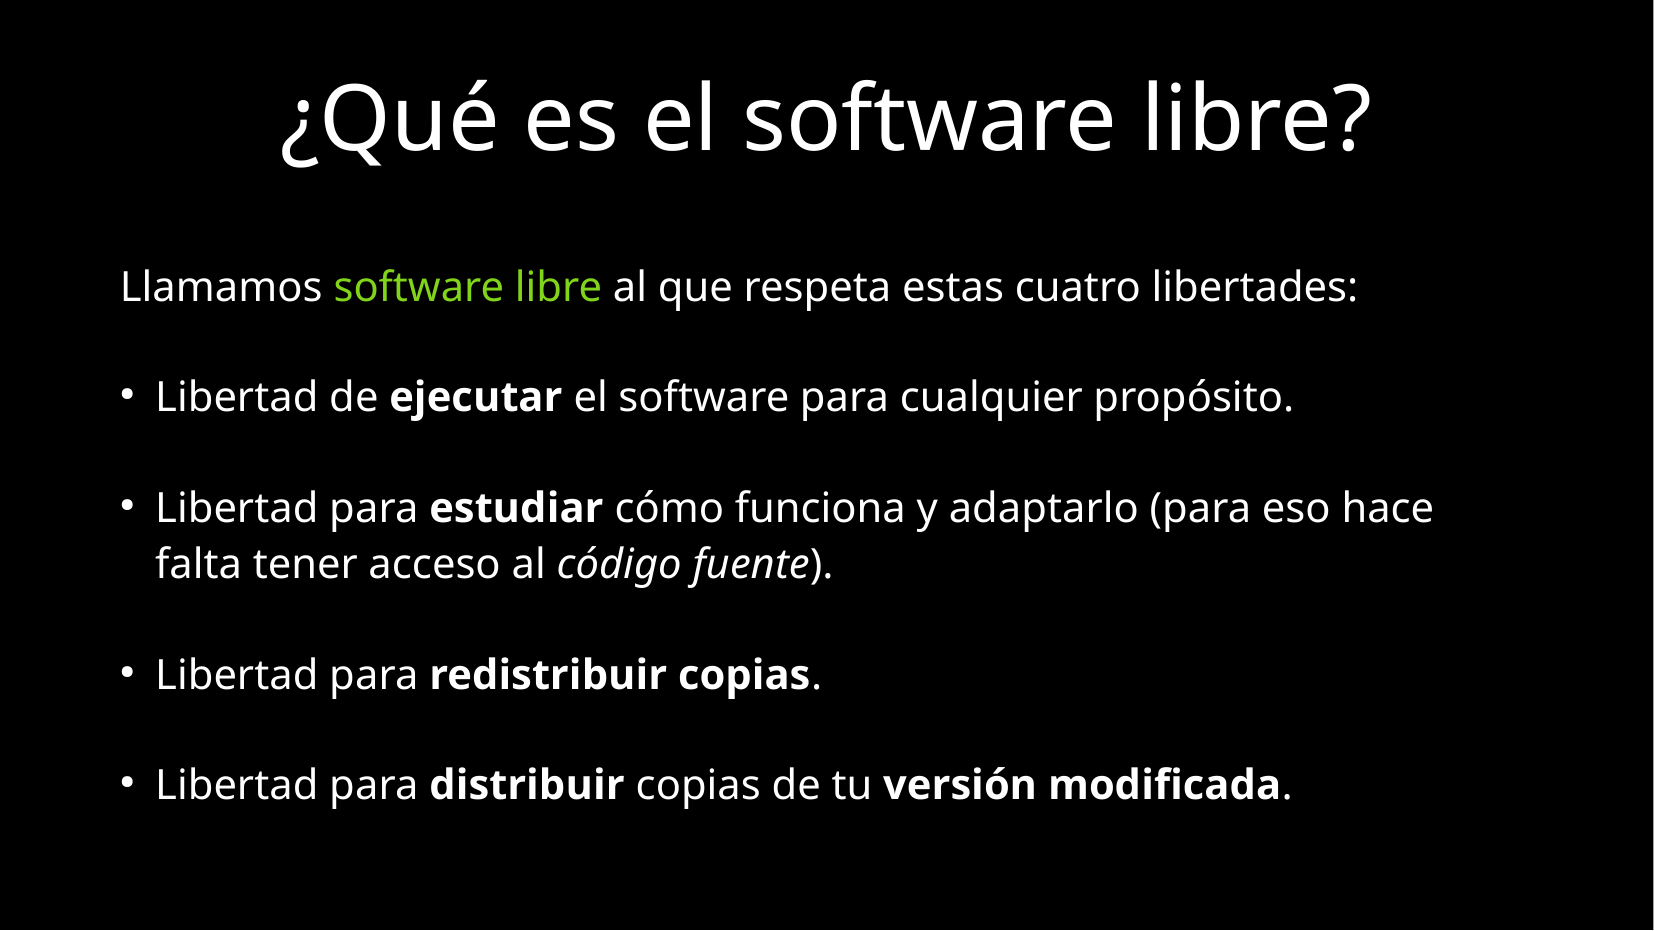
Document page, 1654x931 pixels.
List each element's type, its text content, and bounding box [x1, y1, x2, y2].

text_box Llamamos software libre al que respeta estas cuatro libertades: Libertad de ejecutar el software para cualquier propósito. Libertad para estudiar cómo funciona y adaptarlo (para eso hace falta tener acceso al código fuente). Libertad para redistribuir copias. Libertad para distribuir copias de tu versión modificada. [105, 249, 1516, 808]
title ¿Qué es el software libre? [82, 37, 1571, 193]
